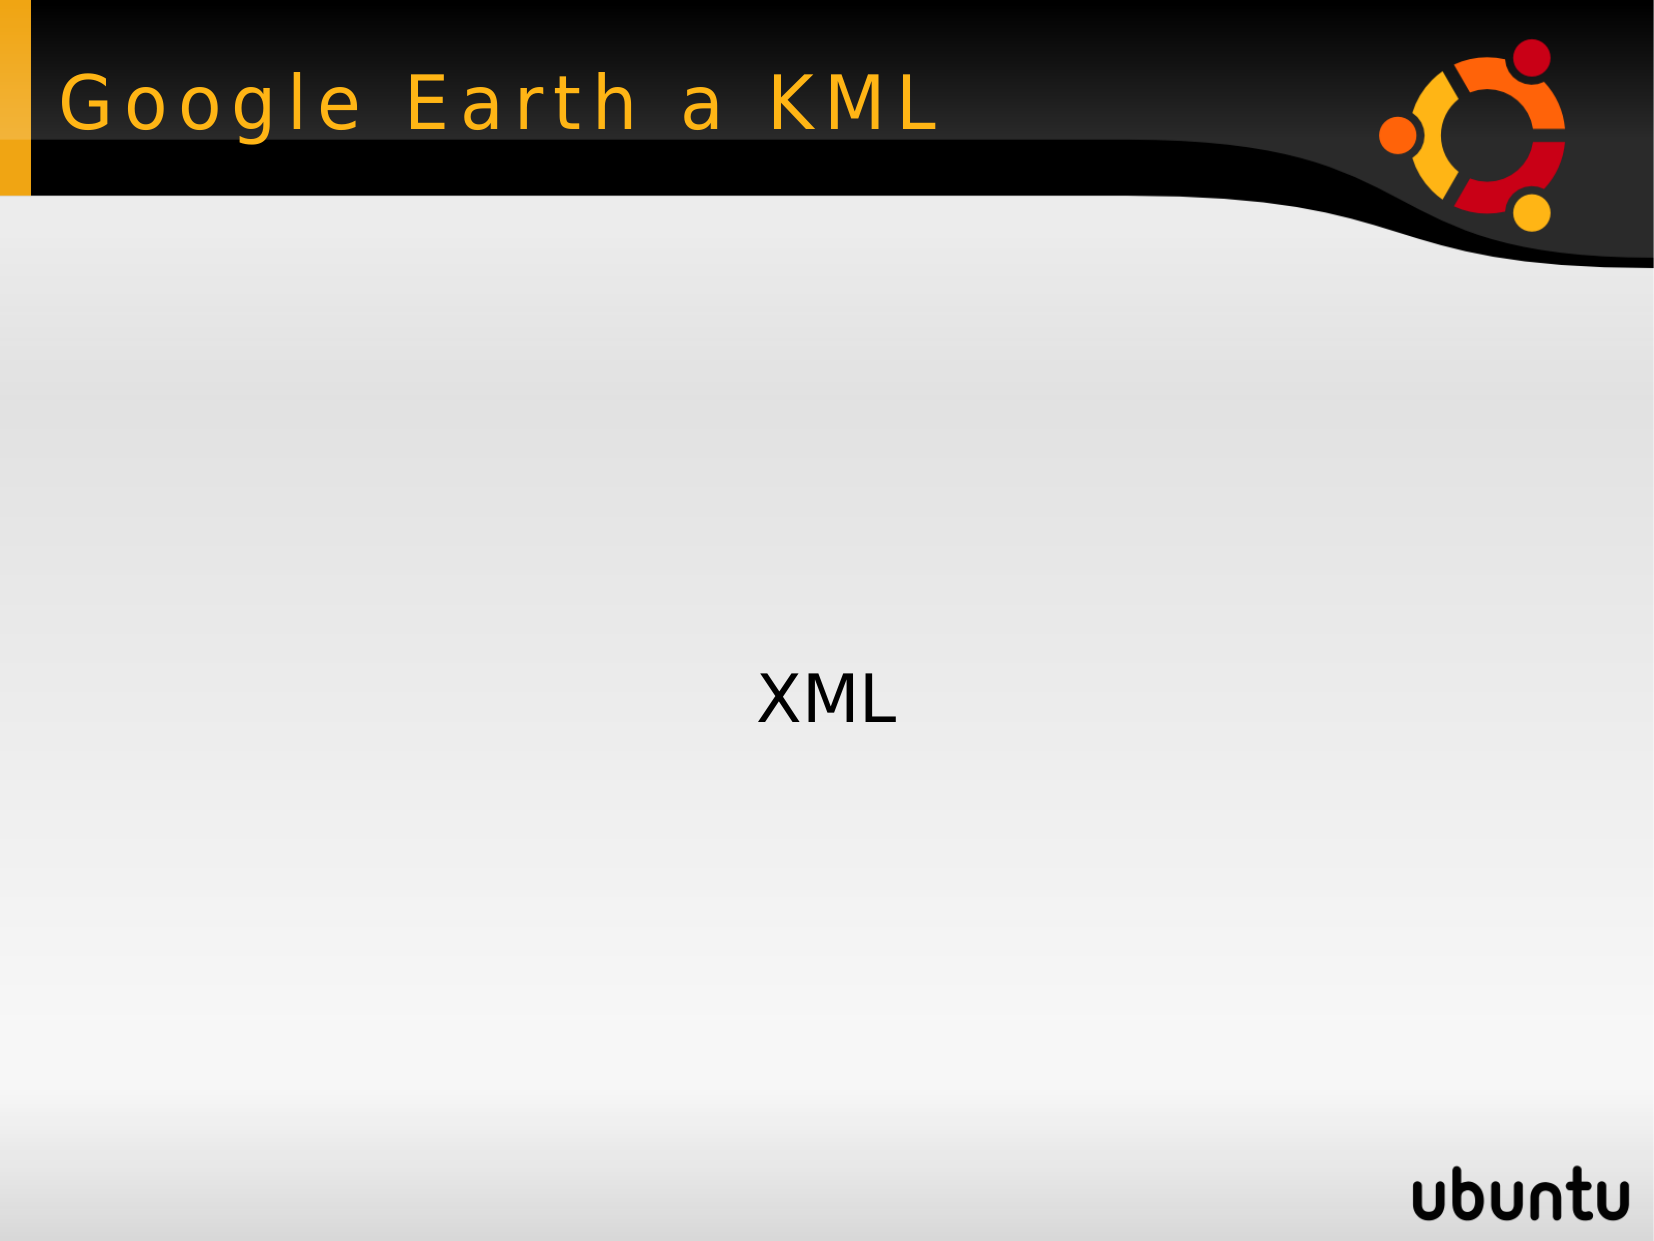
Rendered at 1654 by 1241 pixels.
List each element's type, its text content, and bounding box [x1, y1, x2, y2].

subtitle XML [82, 290, 1571, 1109]
picture [0, 0, 1654, 1241]
title Google Earth a KML [59, 29, 1270, 178]
